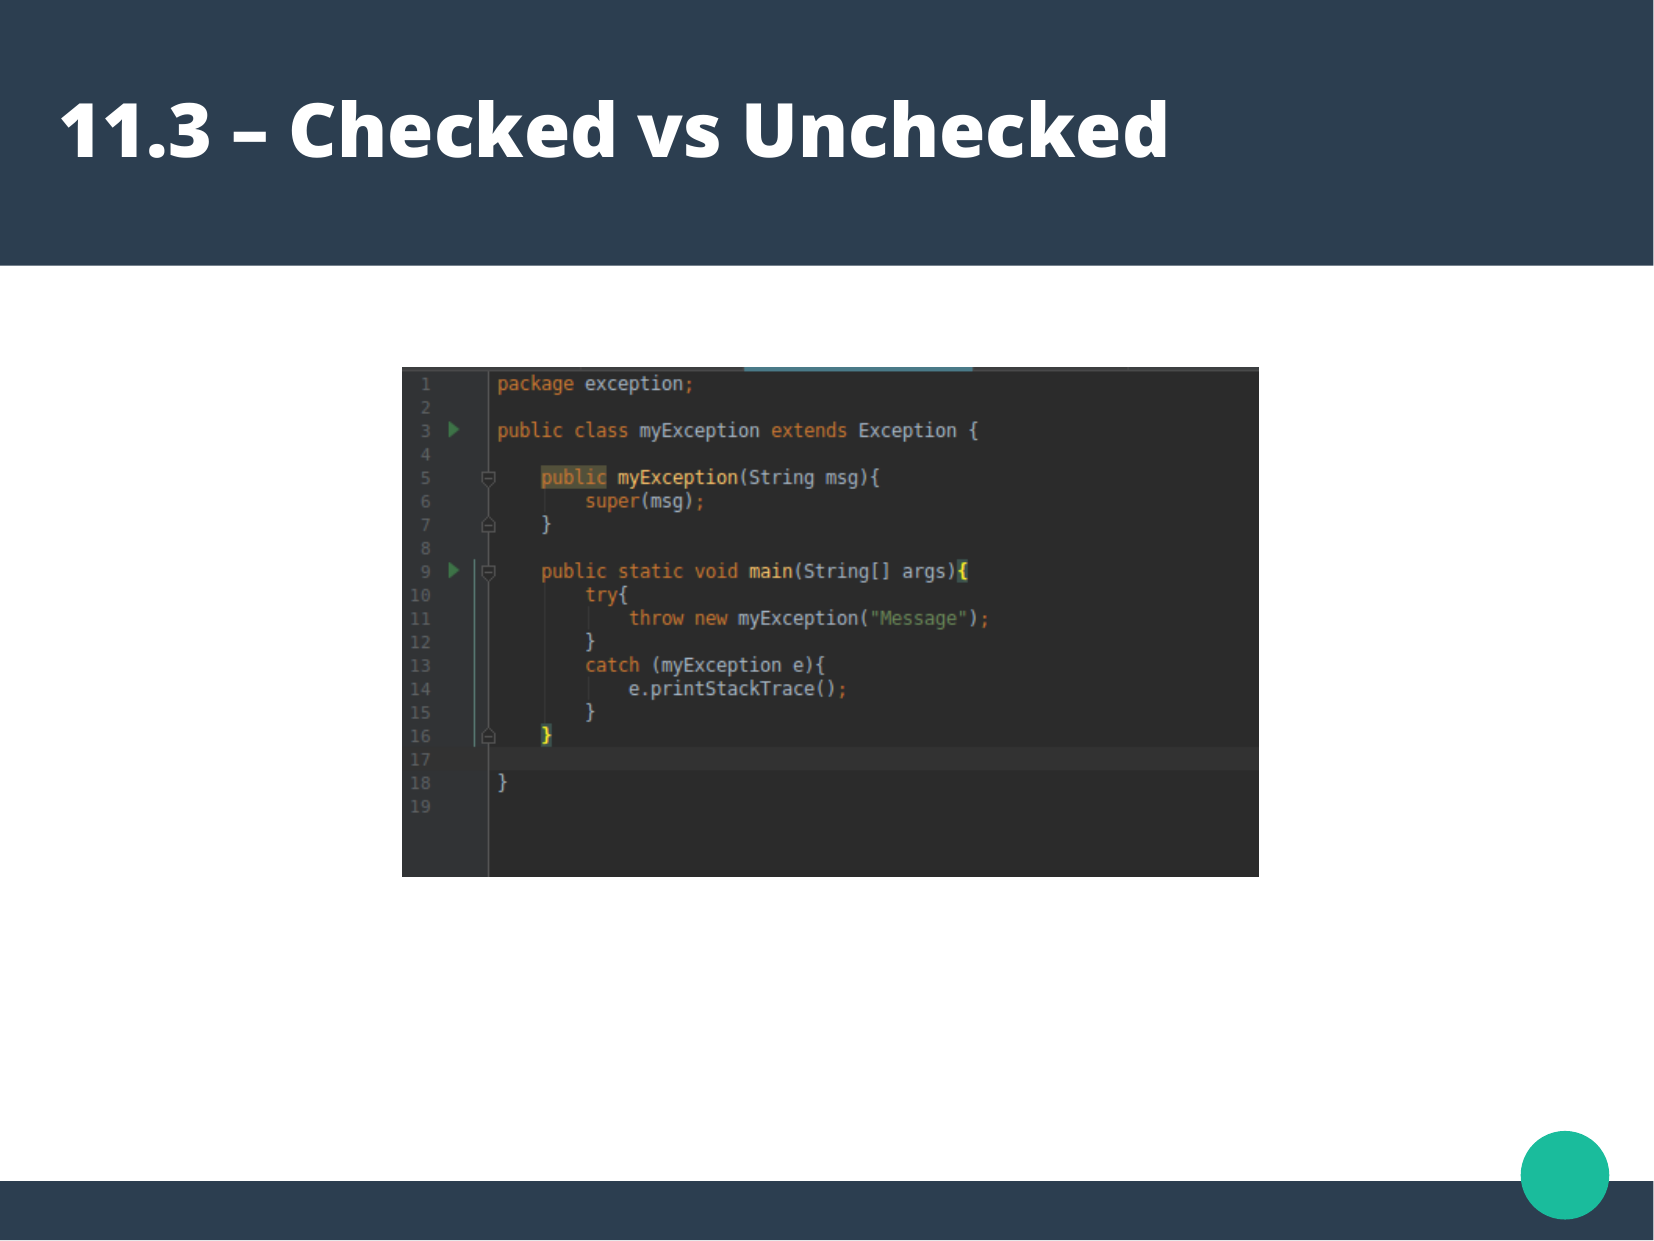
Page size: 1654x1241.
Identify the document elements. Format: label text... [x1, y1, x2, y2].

title 11.3 – Checked vs Unchecked [59, 49, 1595, 207]
picture [402, 367, 1259, 877]
